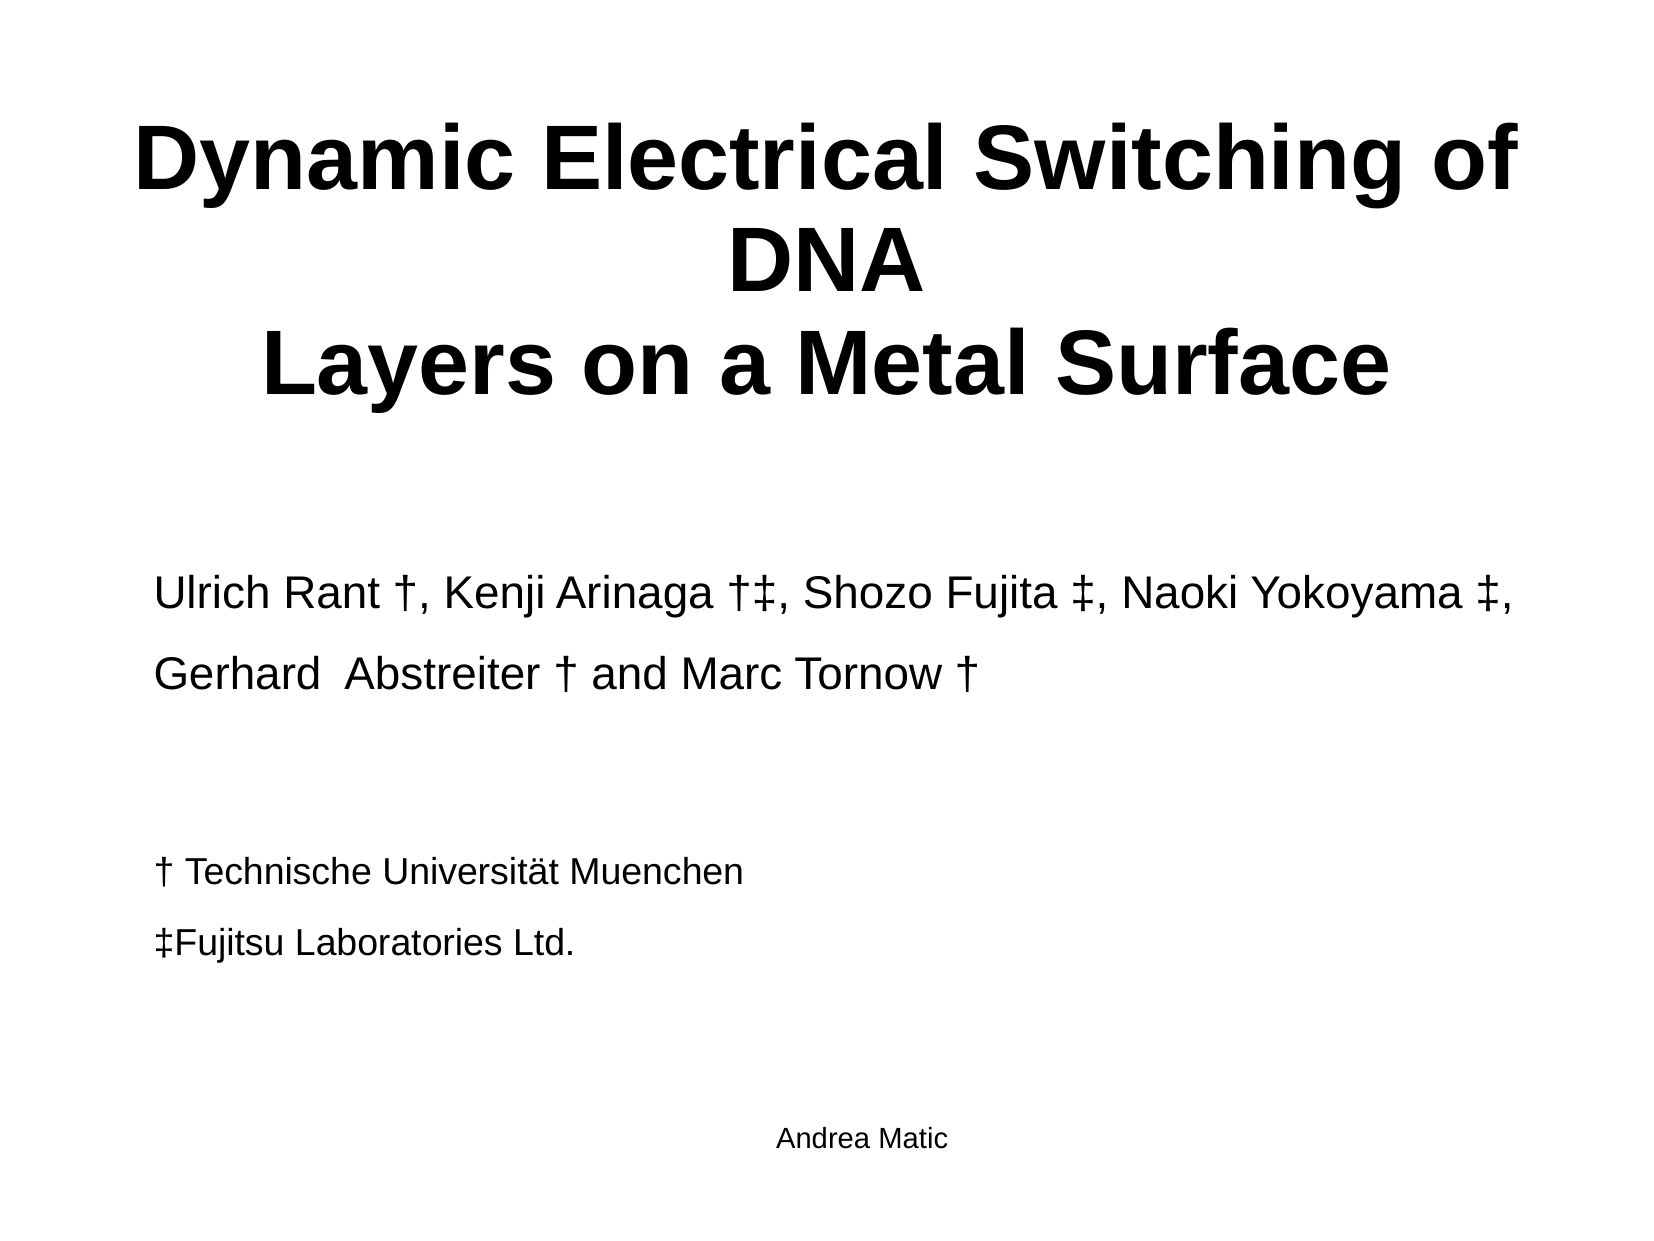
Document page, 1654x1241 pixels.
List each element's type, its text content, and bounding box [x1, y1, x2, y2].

title Dynamic Electrical Switching of DNA Layers on a Metal Surface [82, 106, 1571, 414]
list Ulrich Rant †, Kenji Arinaga †‡, Shozo Fujita ‡, Naoki Yokoyama ‡, Gerhard Abstreiter † and Marc Tornow † [82, 566, 1571, 850]
list † Technische Universität Muenchen ‡Fujitsu Laboratories Ltd. Andrea Matic [82, 850, 1571, 1229]
